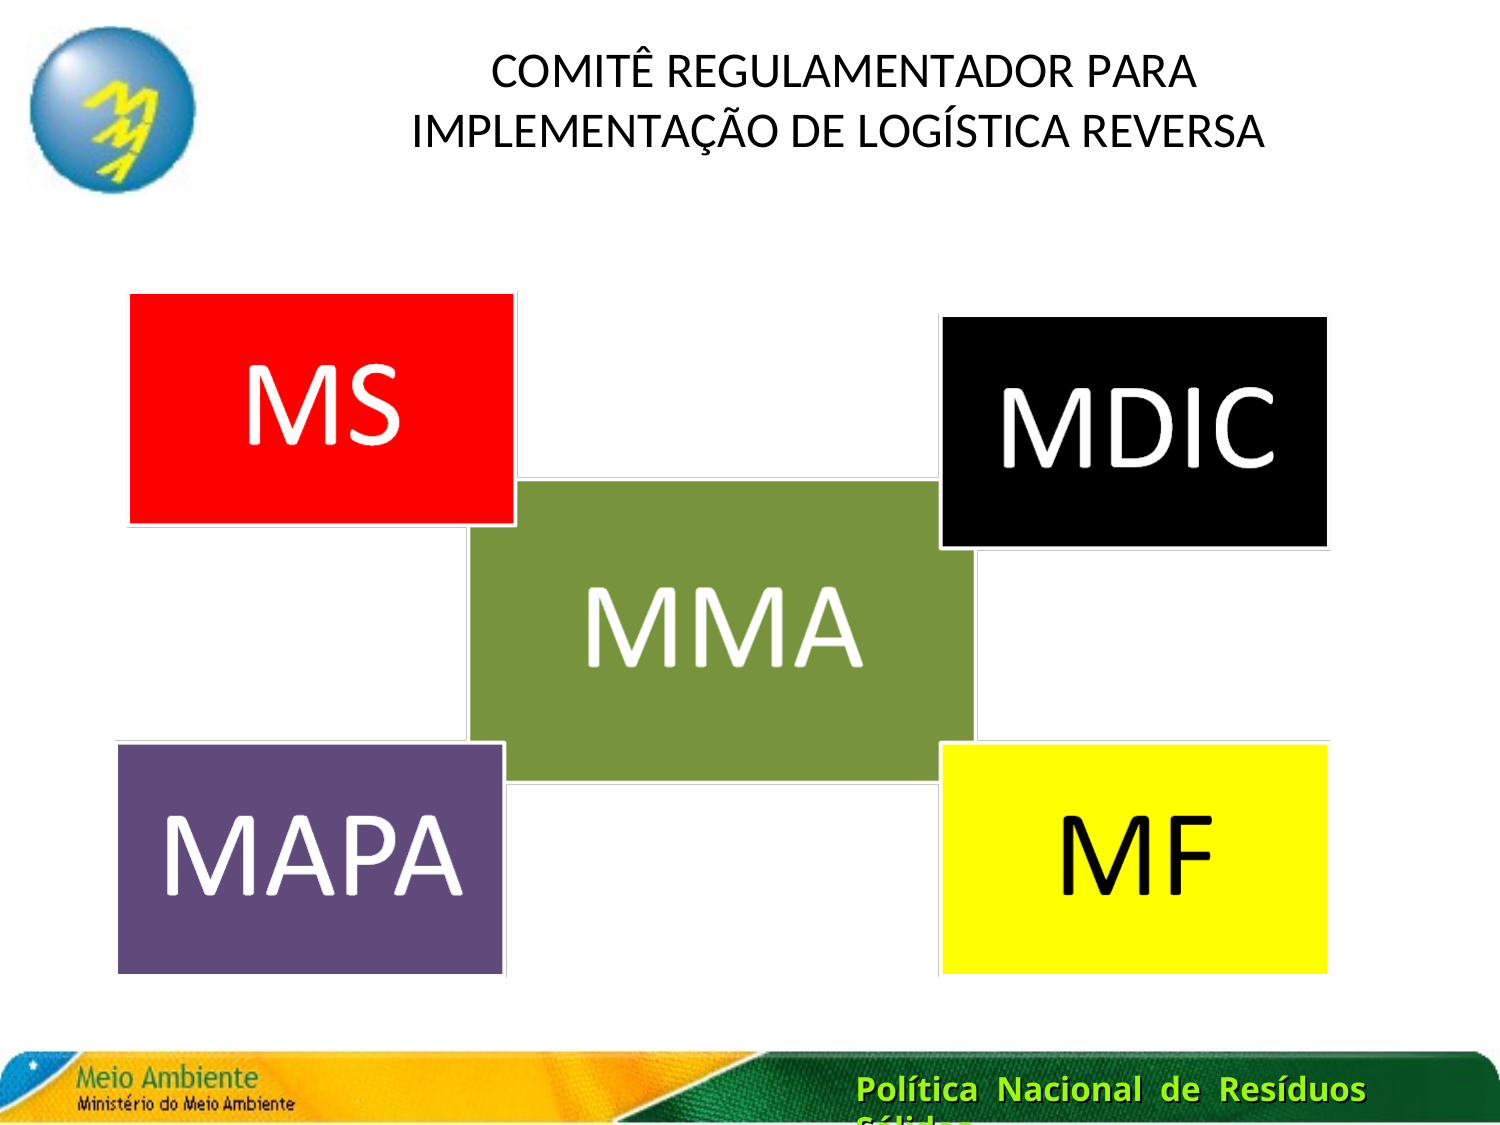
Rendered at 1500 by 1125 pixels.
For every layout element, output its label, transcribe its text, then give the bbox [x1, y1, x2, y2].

picture [26, 26, 202, 197]
text_box COMITÊ REGULAMENTADOR PARA IMPLEMENTAÇÃO DE LOGÍSTICA REVERSA [360, 29, 1329, 165]
picture [0, 1048, 1500, 1125]
picture [80, 286, 1355, 979]
picture [29, 1060, 39, 1071]
